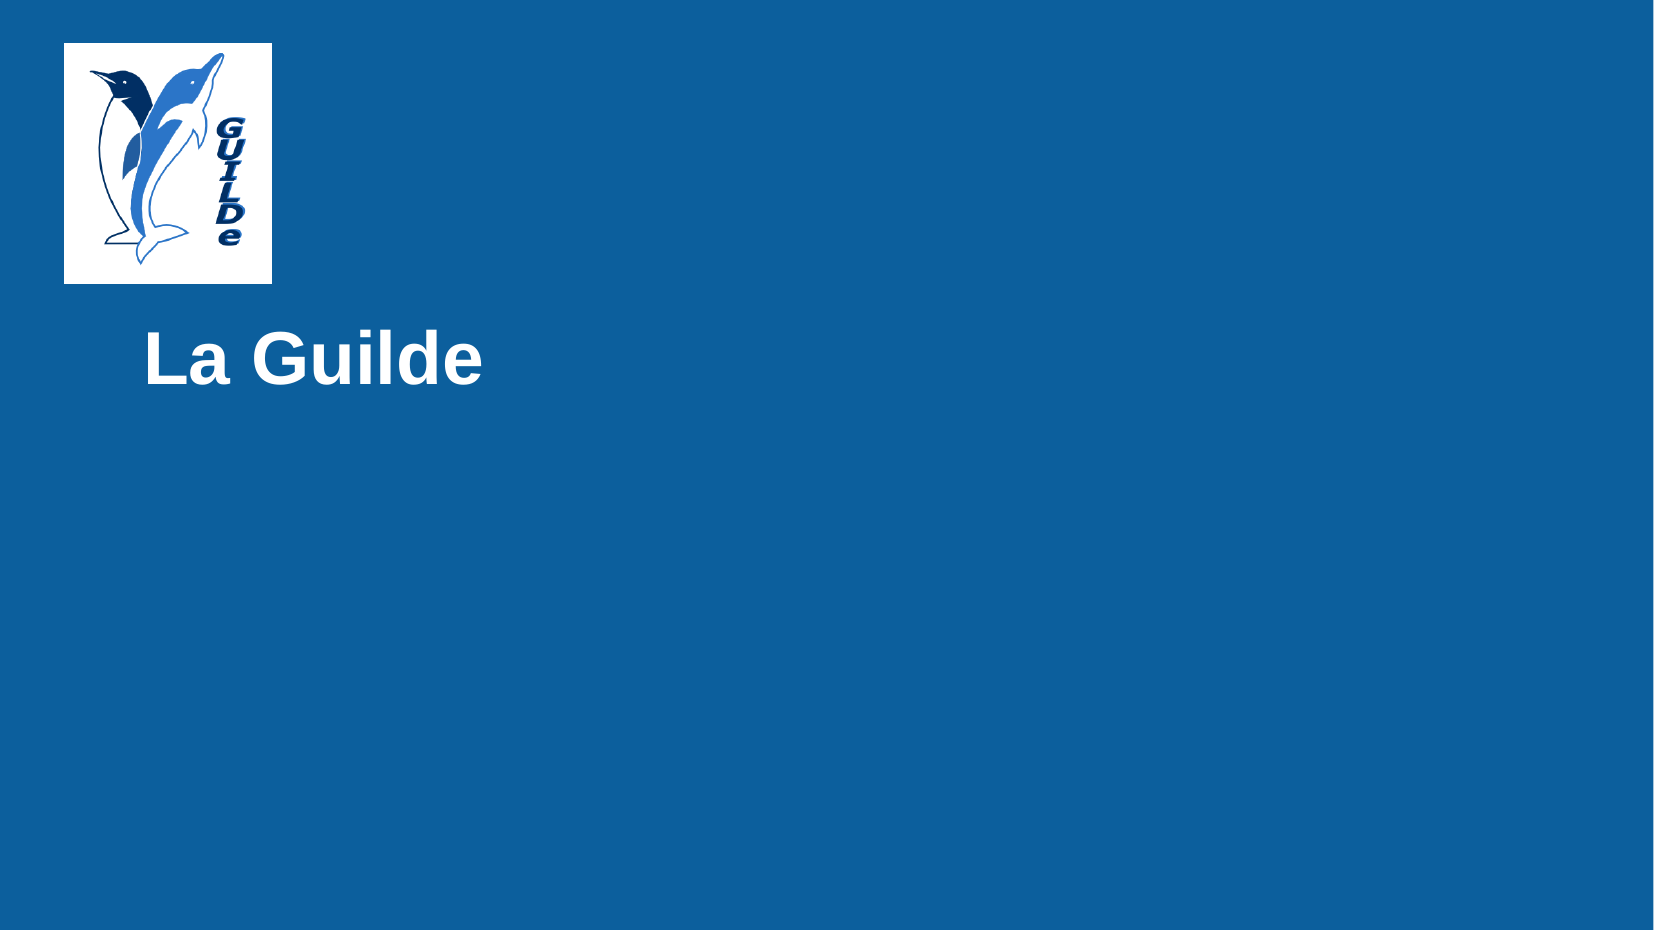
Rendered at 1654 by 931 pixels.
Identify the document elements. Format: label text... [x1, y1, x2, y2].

title La Guilde [143, 182, 1459, 401]
picture [64, 43, 272, 284]
